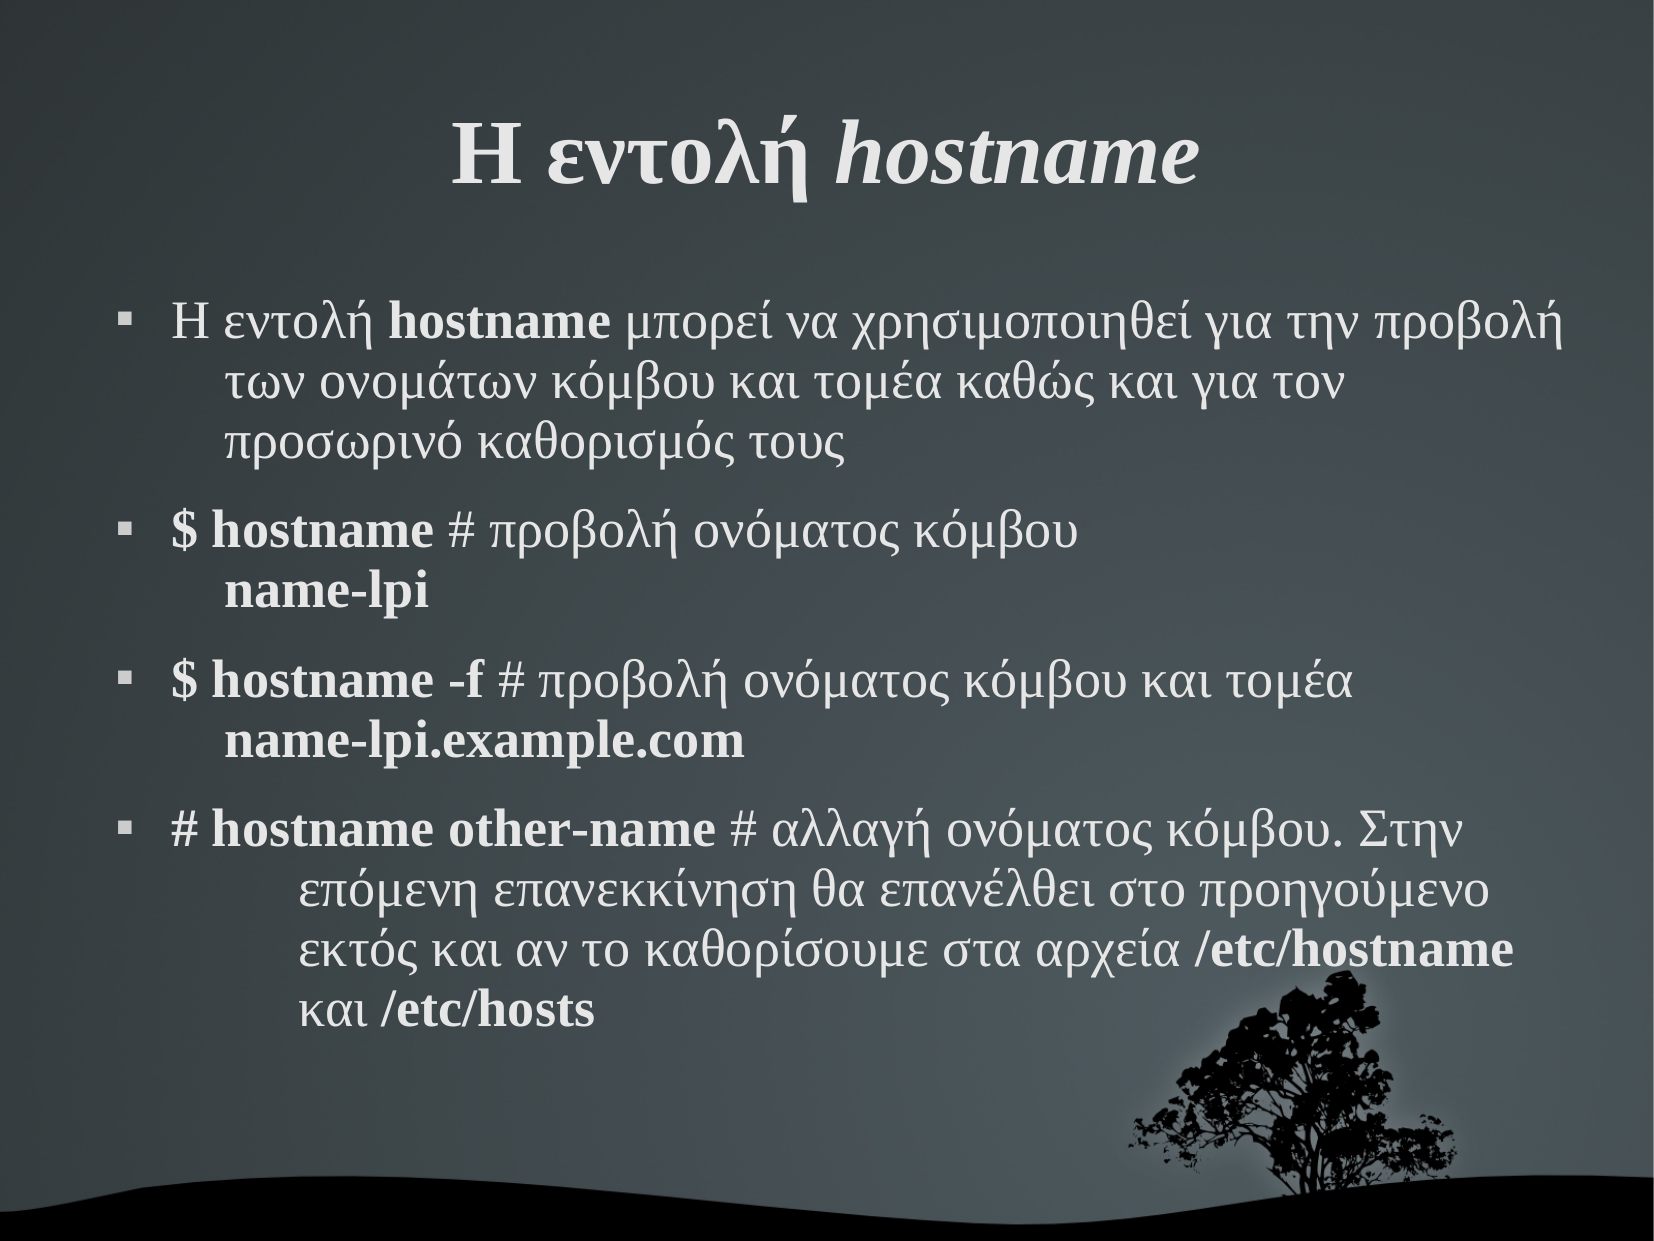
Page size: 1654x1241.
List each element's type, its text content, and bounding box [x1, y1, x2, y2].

picture [0, 0, 1654, 1241]
title Η εντολή hostname [82, 49, 1571, 257]
list H εντολή hostname μπορεί να χρησιμοποιηθεί για την προβολή των ονομάτων κόμβου και τομέα καθώς και για τον προσωρινό καθορισμός τους $ hostname # προβολή ονόματος κόμβου name-lpi $ hostname -f # προβολή ονόματος κόμβου και τομέα name-lpi.example.com # hostname other-name # αλλαγή ονόματος κόμβου. Στην επόμενη επανεκκίνηση θα επανέλθει στο προηγούμενο εκτός και αν το καθορίσουμε στα αρχεία /etc/hostname και /etc/hosts [82, 290, 1571, 1142]
